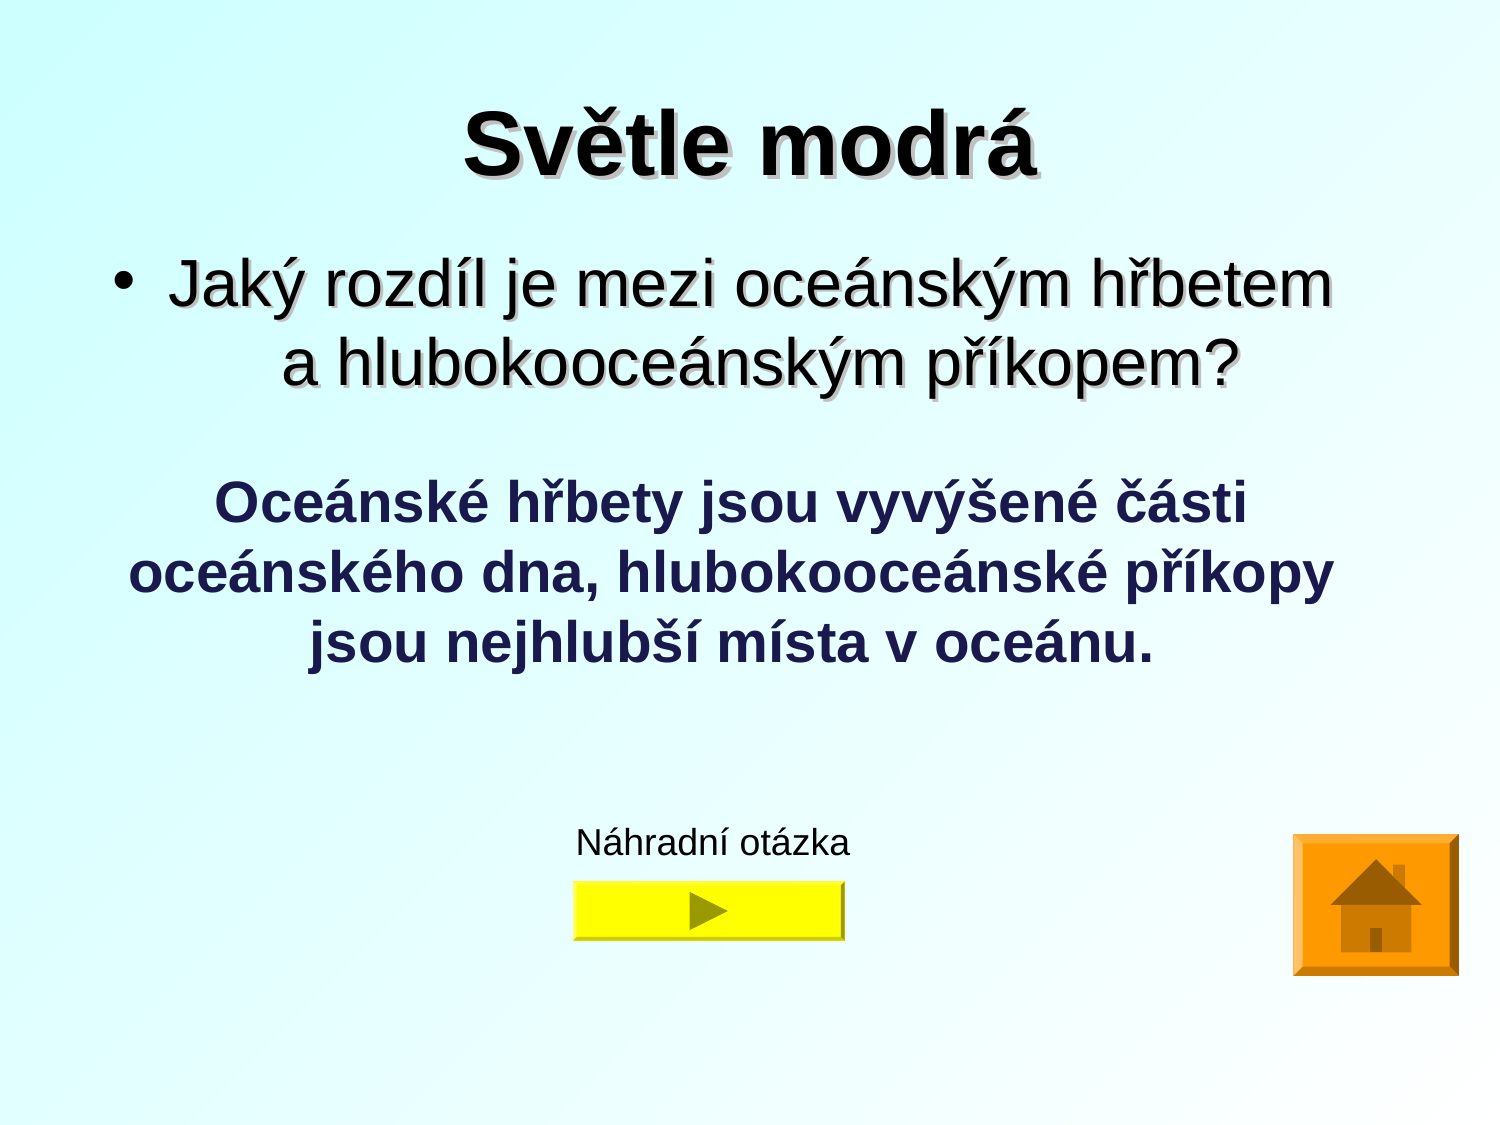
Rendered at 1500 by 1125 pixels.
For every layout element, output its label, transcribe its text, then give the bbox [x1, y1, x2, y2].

text_box Oceánské hřbety jsou vyvýšené části oceánského dna, hlubokooceánské příkopy jsou nejhlubší místa v oceánu. [76, 456, 1388, 682]
list Jaký rozdíl je mezi oceánským hřbetem a hlubokooceánským příkopem? [88, 231, 1378, 426]
title Světle modrá [75, 45, 1426, 233]
text_box [1295, 834, 1459, 976]
text_box Náhradní otázka [560, 810, 880, 872]
text_box [574, 881, 845, 941]
